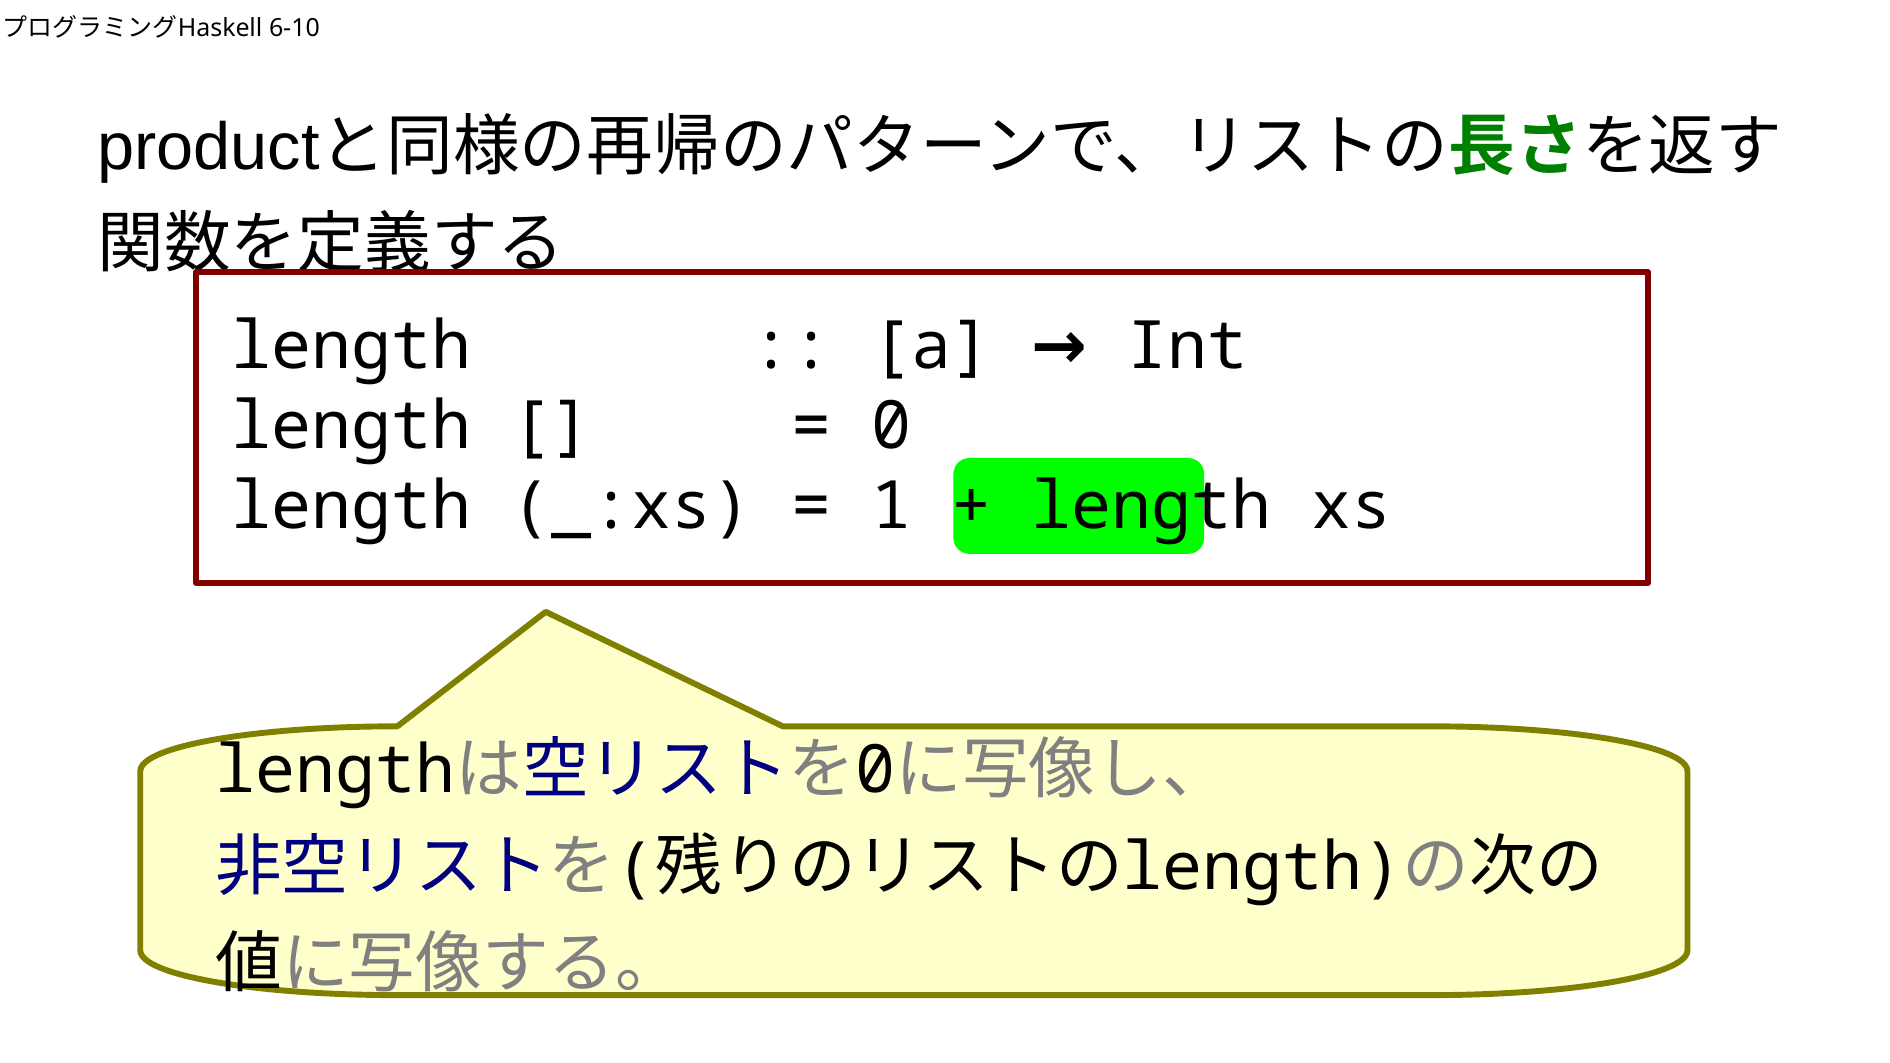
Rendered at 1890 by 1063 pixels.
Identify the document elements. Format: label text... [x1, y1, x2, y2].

list productと同様の再帰のパターンで、リストの長さを返す関数を定義する [94, 89, 1796, 237]
text_box length :: [a] → Int length [] = 0 length (_:xs) = 1 + length xs [195, 272, 1649, 583]
text_box lengthは空リストを0に写像し、 非空リストを(残りのリストのlength)の次の値に写像する。 [140, 611, 1688, 996]
